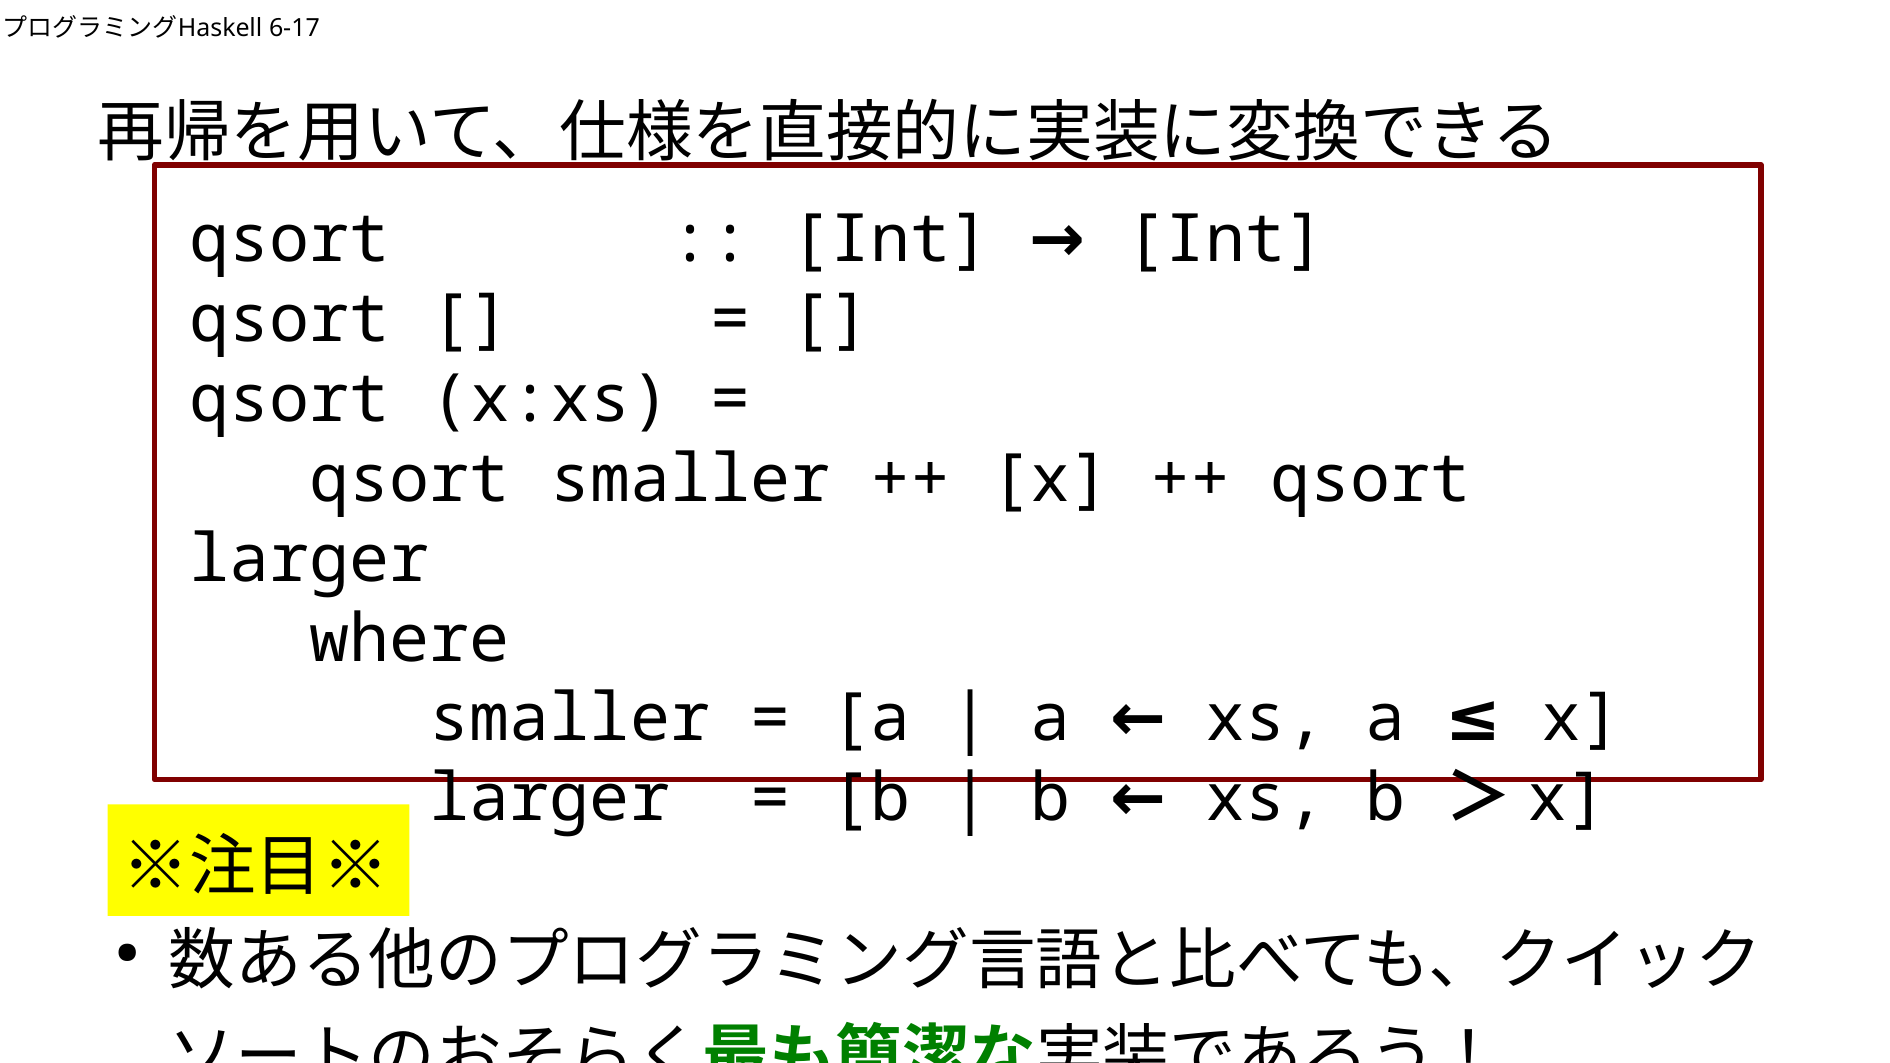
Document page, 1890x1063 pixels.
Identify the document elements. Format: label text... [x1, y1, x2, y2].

text_box ※注目※ [107, 804, 410, 886]
list 数ある他のプログラミング言語と比べても、クイックソートのおそらく最も簡潔な実装であろう！ [94, 902, 1796, 1043]
list 再帰を用いて、仕様を直接的に実装に変換できる [94, 74, 1796, 148]
text_box qsort :: [Int] → [Int] qsort [] = [] qsort (x:xs) = qsort smaller ++ [x] ++ qsort larger where smaller = [a | a ← xs, a ≤ x] larger = [b | b ← xs, b ＞ x] [154, 164, 1761, 780]
